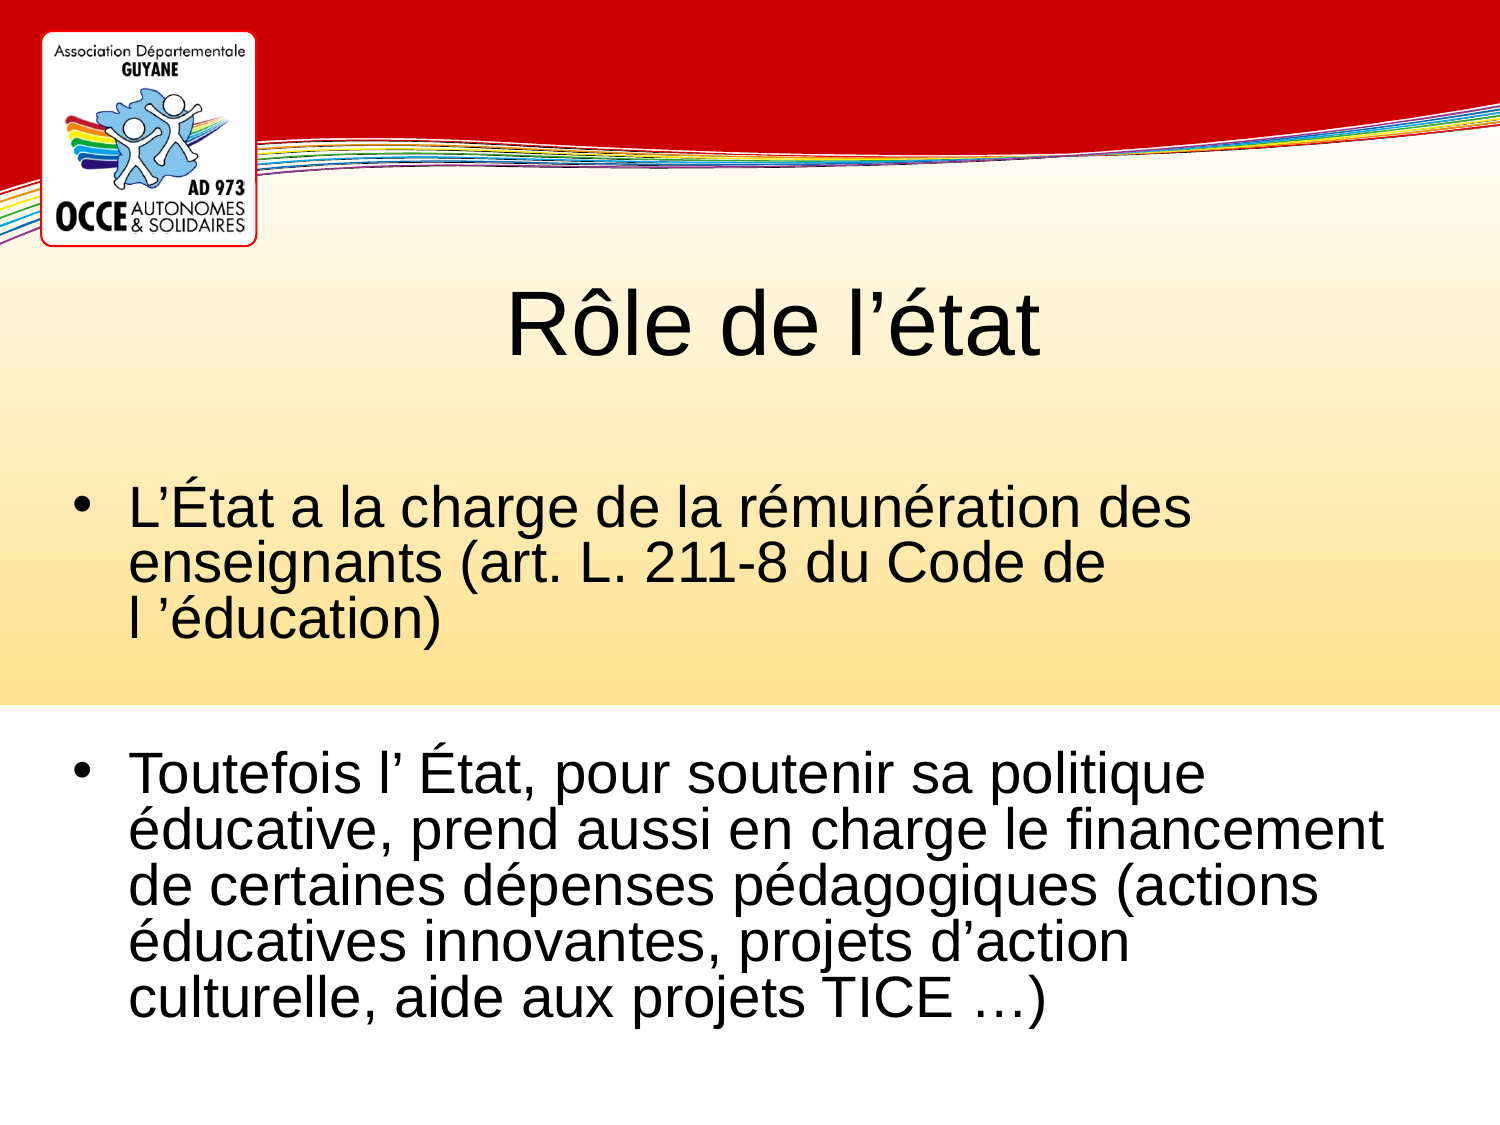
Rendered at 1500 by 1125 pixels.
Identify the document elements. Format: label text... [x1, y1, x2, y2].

title Rôle de l’état [271, 271, 1276, 402]
picture [54, 44, 245, 234]
list L’État a la charge de la rémunération des enseignants (art. L. 211-8 du Code de l ’éducation) Toutefois l’ État, pour soutenir sa politique éducative, prend aussi en charge le financement de certaines dépenses pédagogiques (actions éducatives innovantes, projets d’action culturelle, aide aux projets TICE …) [57, 474, 1408, 1118]
